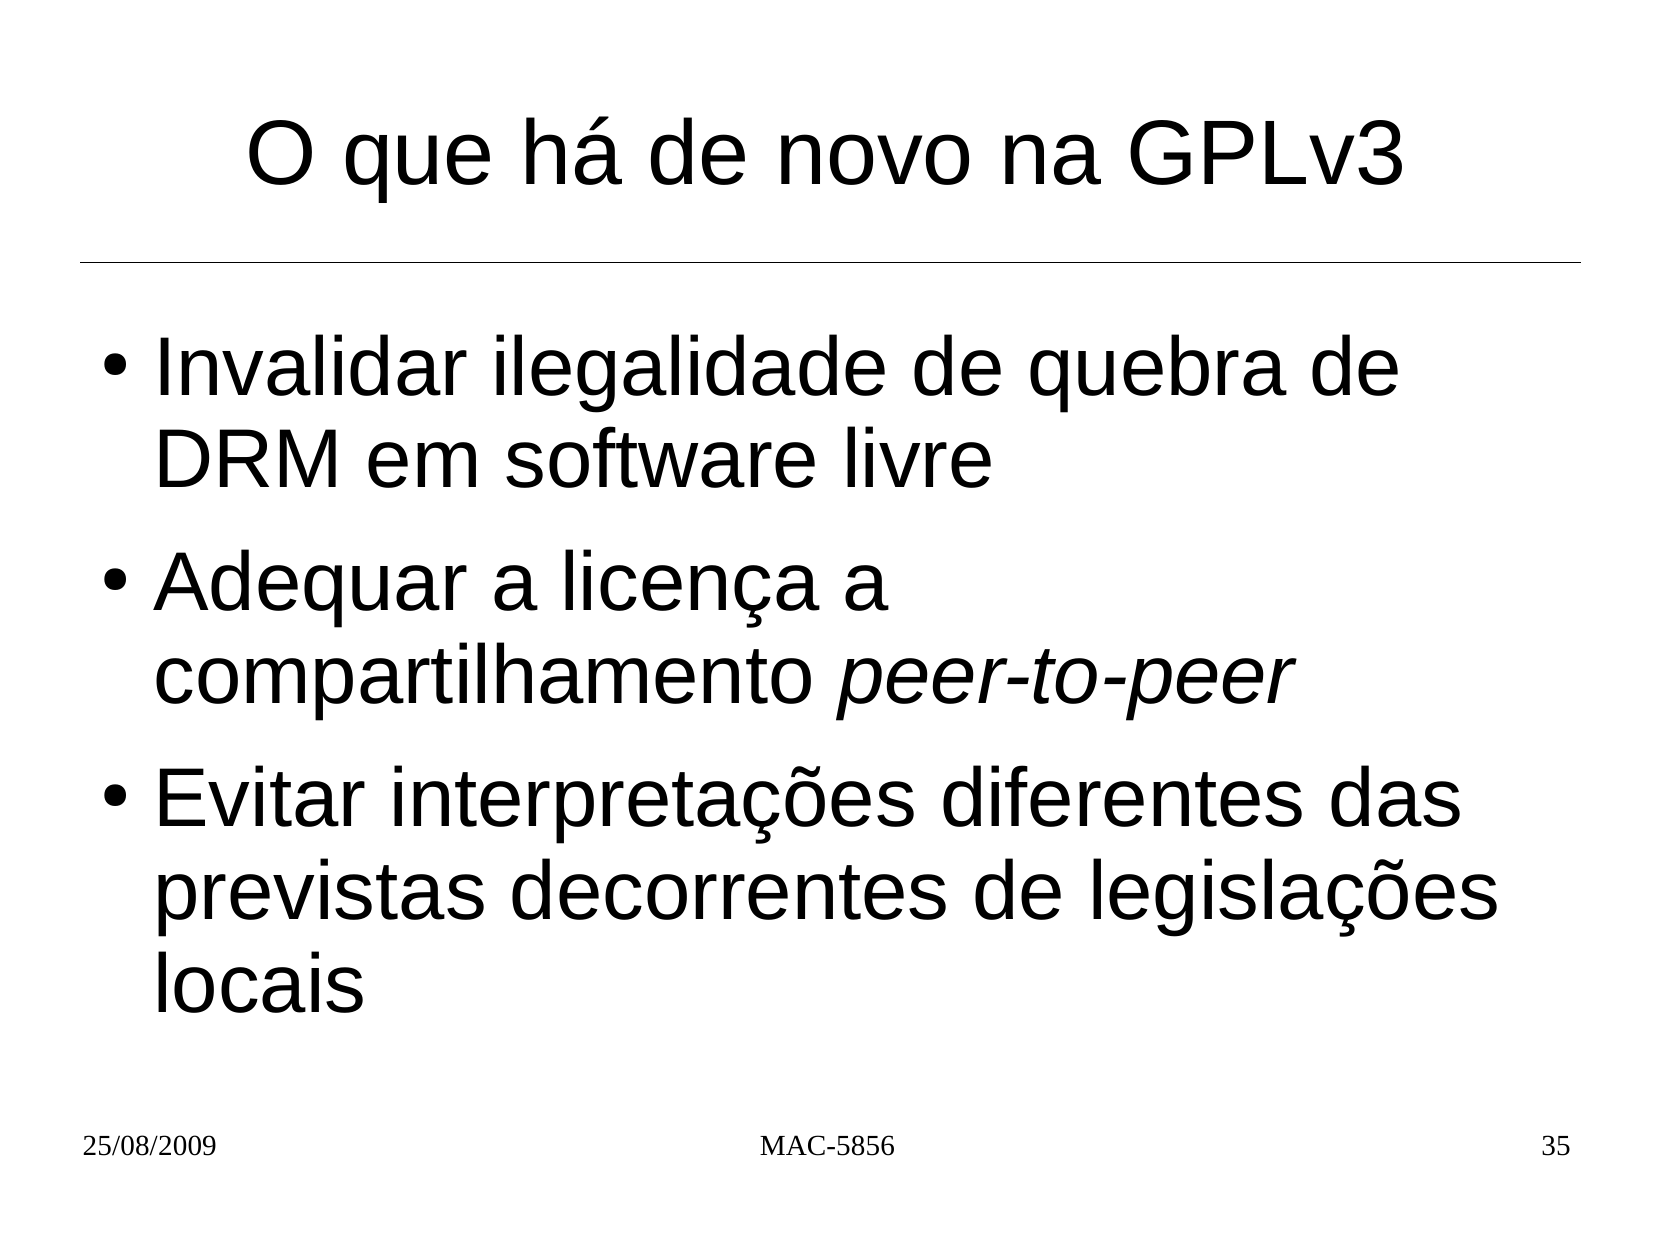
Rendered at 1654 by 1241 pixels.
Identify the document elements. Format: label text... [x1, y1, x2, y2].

title O que há de novo na GPLv3 [82, 56, 1571, 250]
list Invalidar ilegalidade de quebra de DRM em software livre Adequar a licença a compartilhamento peer-to-peer Evitar interpretações diferentes das previstas decorrentes de legislações locais [82, 319, 1571, 1104]
